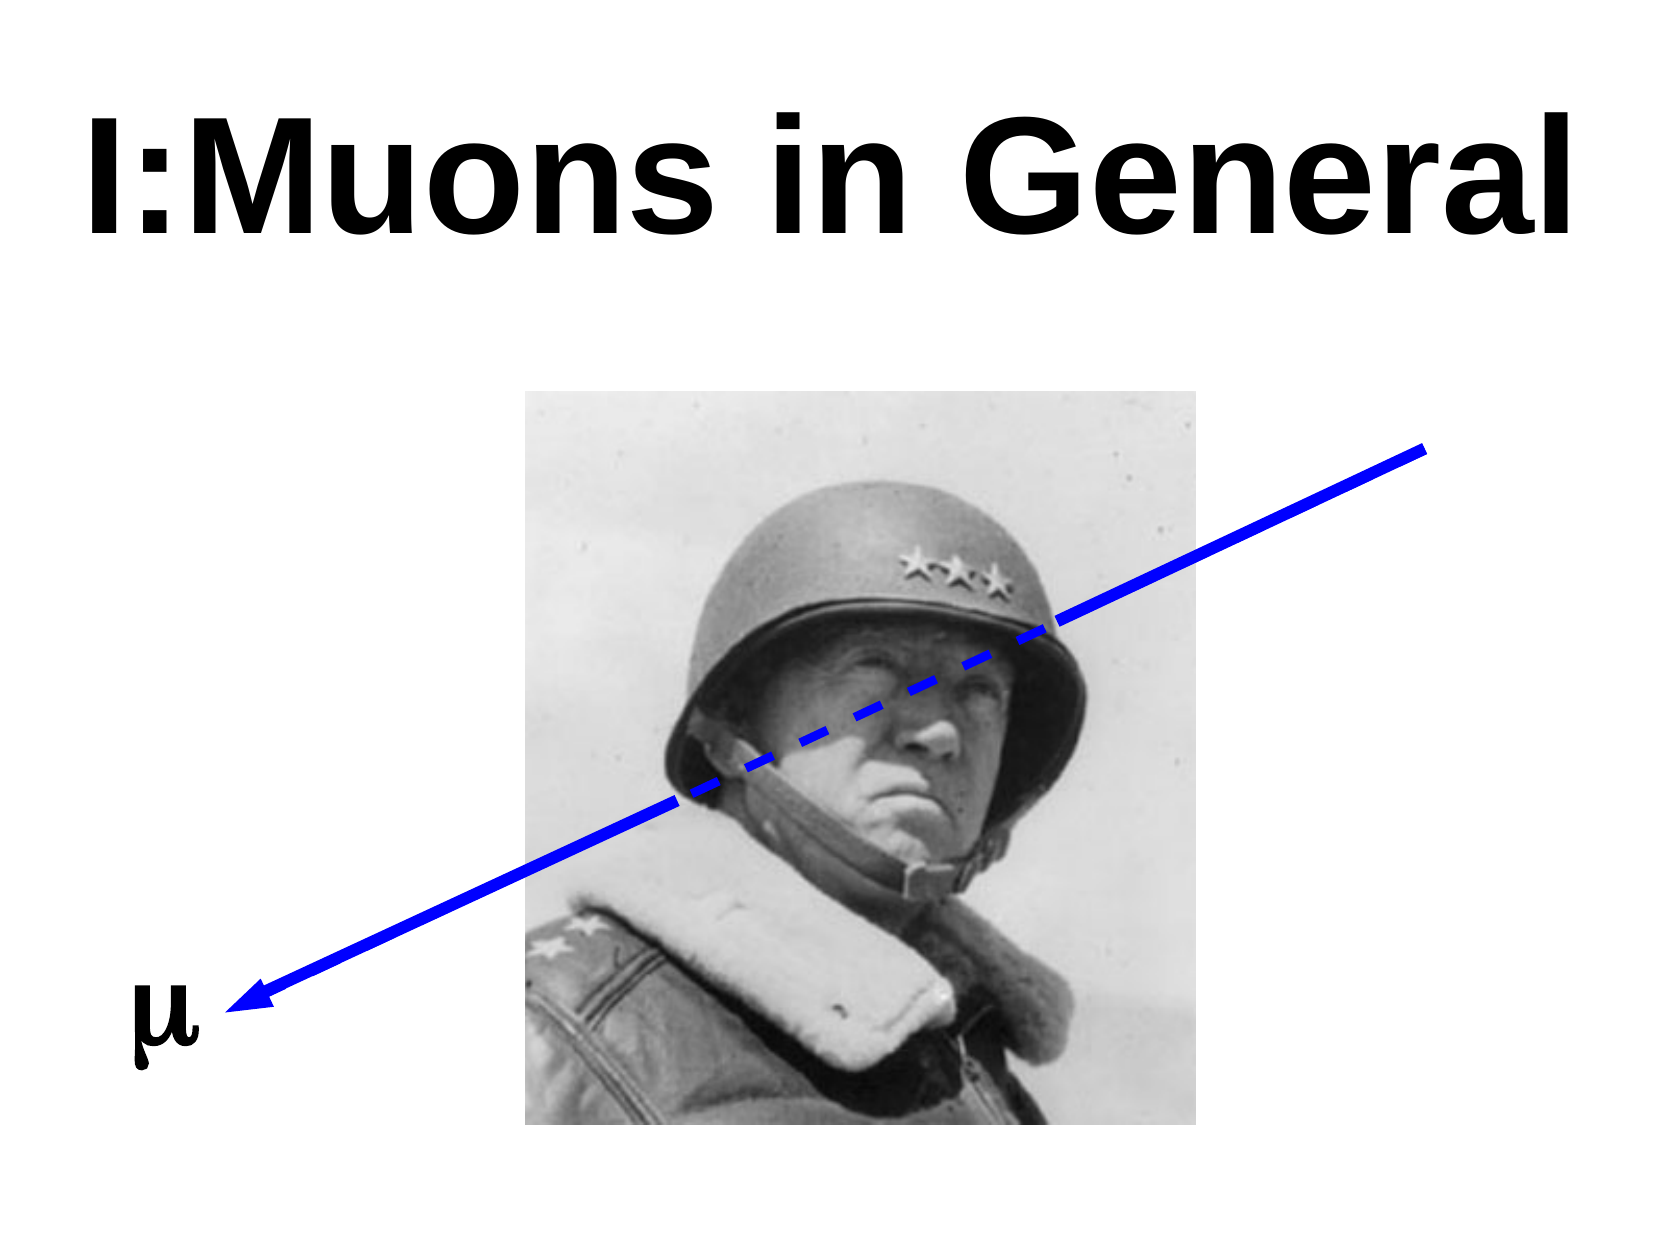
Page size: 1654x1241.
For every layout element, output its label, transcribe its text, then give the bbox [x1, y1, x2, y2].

text_box m [112, 949, 215, 1127]
text_box I:Muons in General [66, 75, 1599, 342]
picture [525, 391, 1196, 1126]
